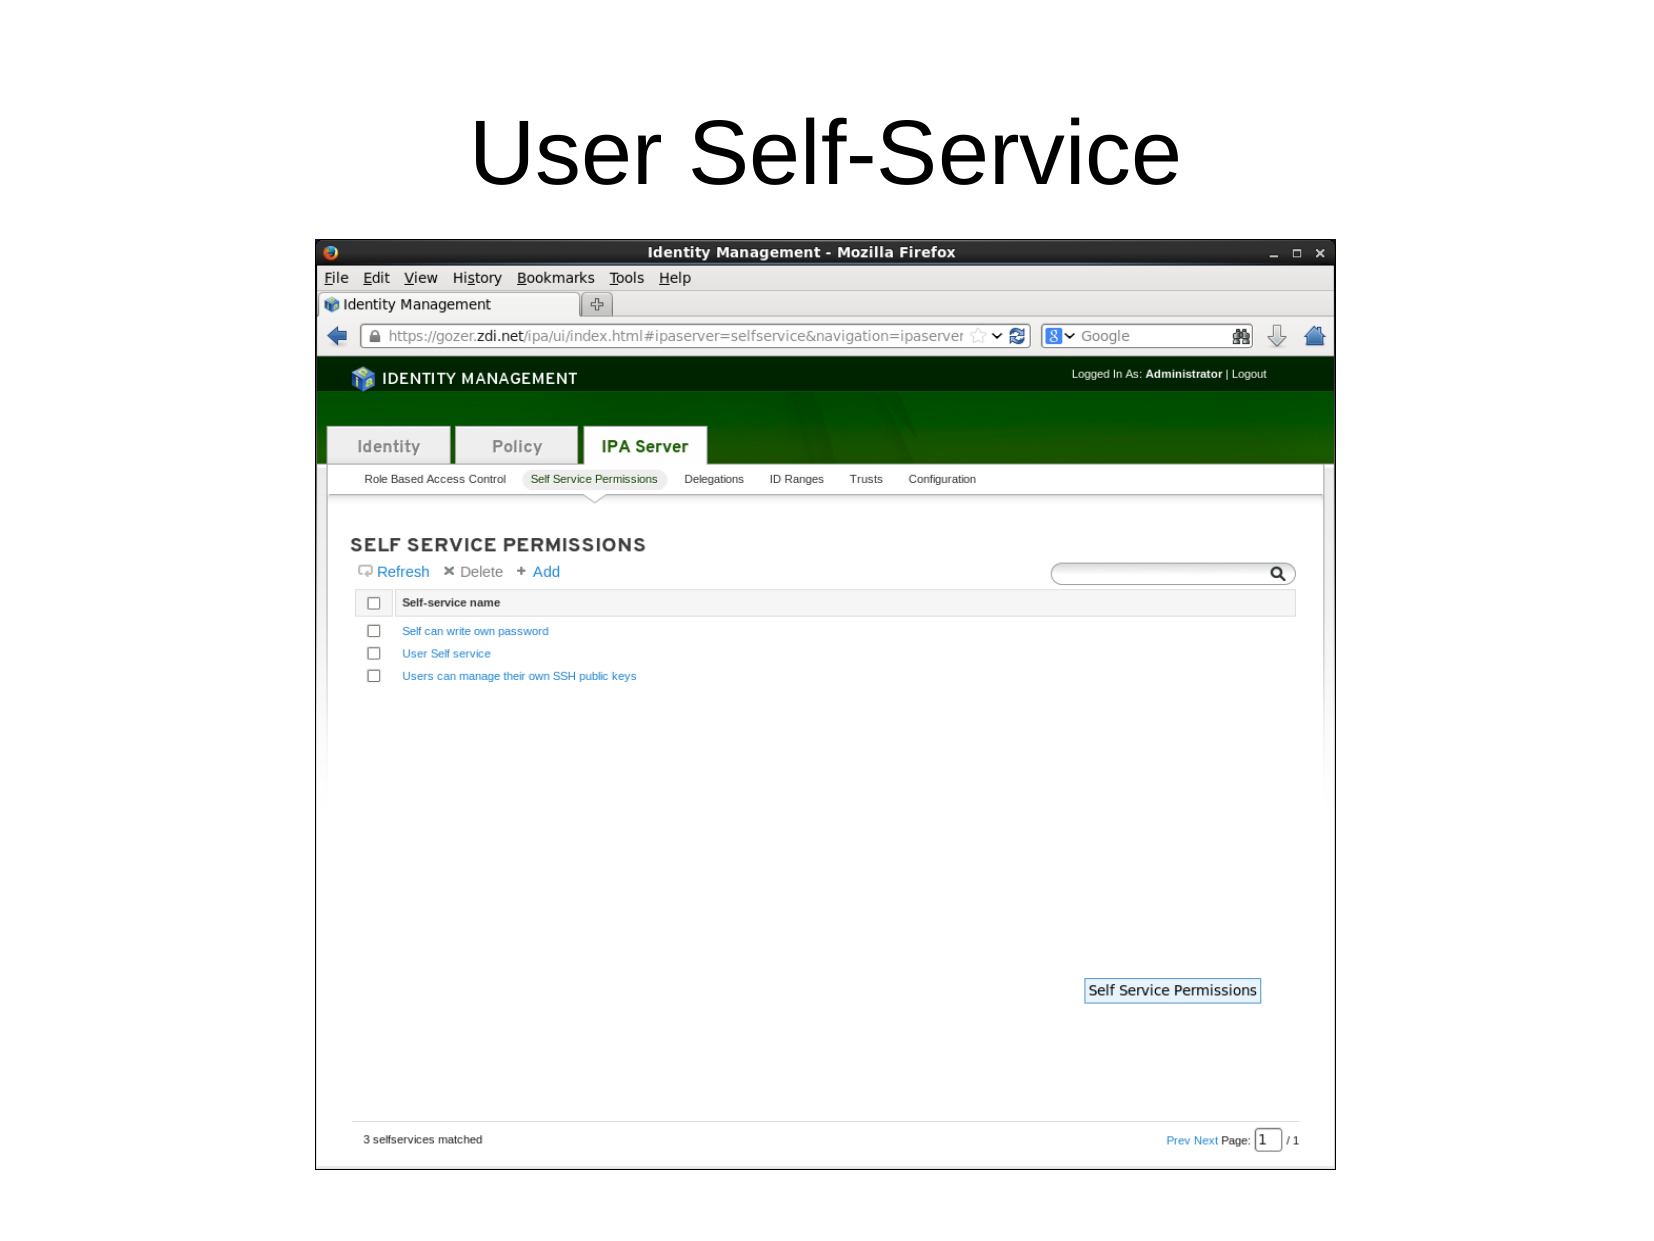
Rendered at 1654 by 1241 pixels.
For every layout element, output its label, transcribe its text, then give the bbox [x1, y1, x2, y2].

title User Self-Service [82, 49, 1571, 257]
picture [315, 239, 1336, 1171]
